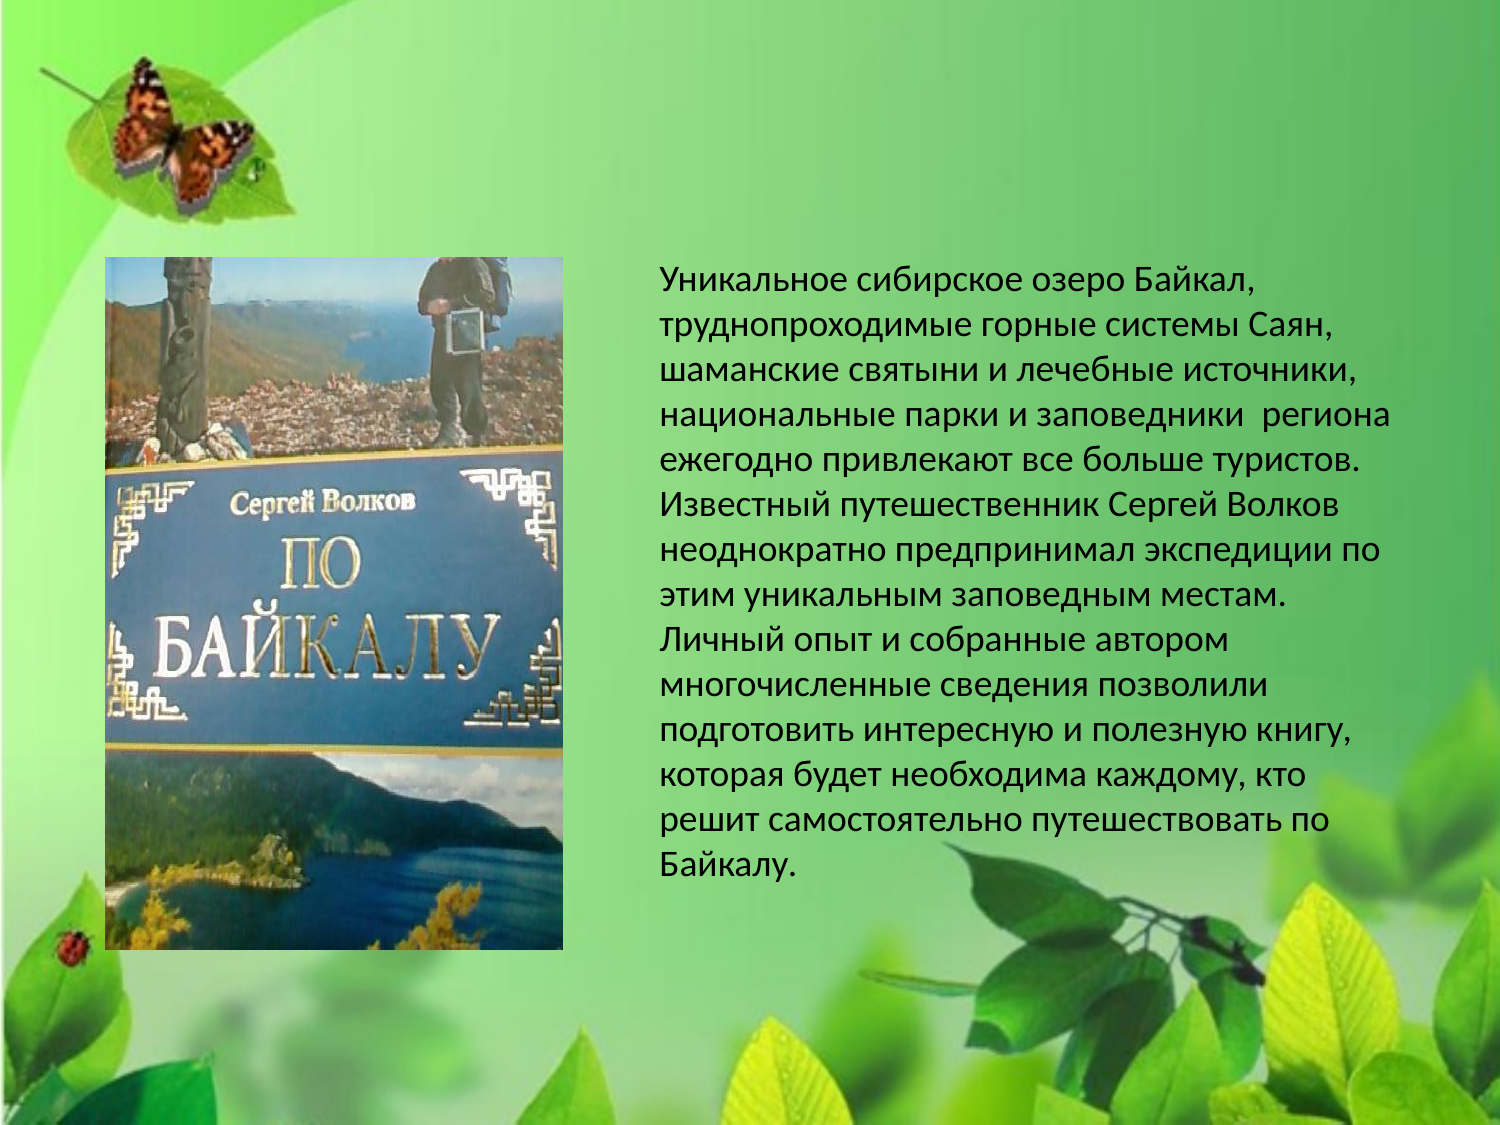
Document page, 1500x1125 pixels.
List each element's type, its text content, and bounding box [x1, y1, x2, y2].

picture [0, 0, 1500, 1125]
text_box Уникальное сибирское озеро Байкал, труднопроходимые горные системы Саян, шаманские святыни и лечебные источники, национальные парки и заповедники региона ежегодно привлекают все больше туристов. Известный путешественник Сергей Волков неоднократно предпринимал экспедиции по этим уникальным заповедным местам. Личный опыт и собранные автором многочисленные сведения позволили подготовить интересную и полезную книгу, которая будет необходима каждому, кто решит самостоятельно путешествовать по Байкалу. [644, 246, 1418, 891]
